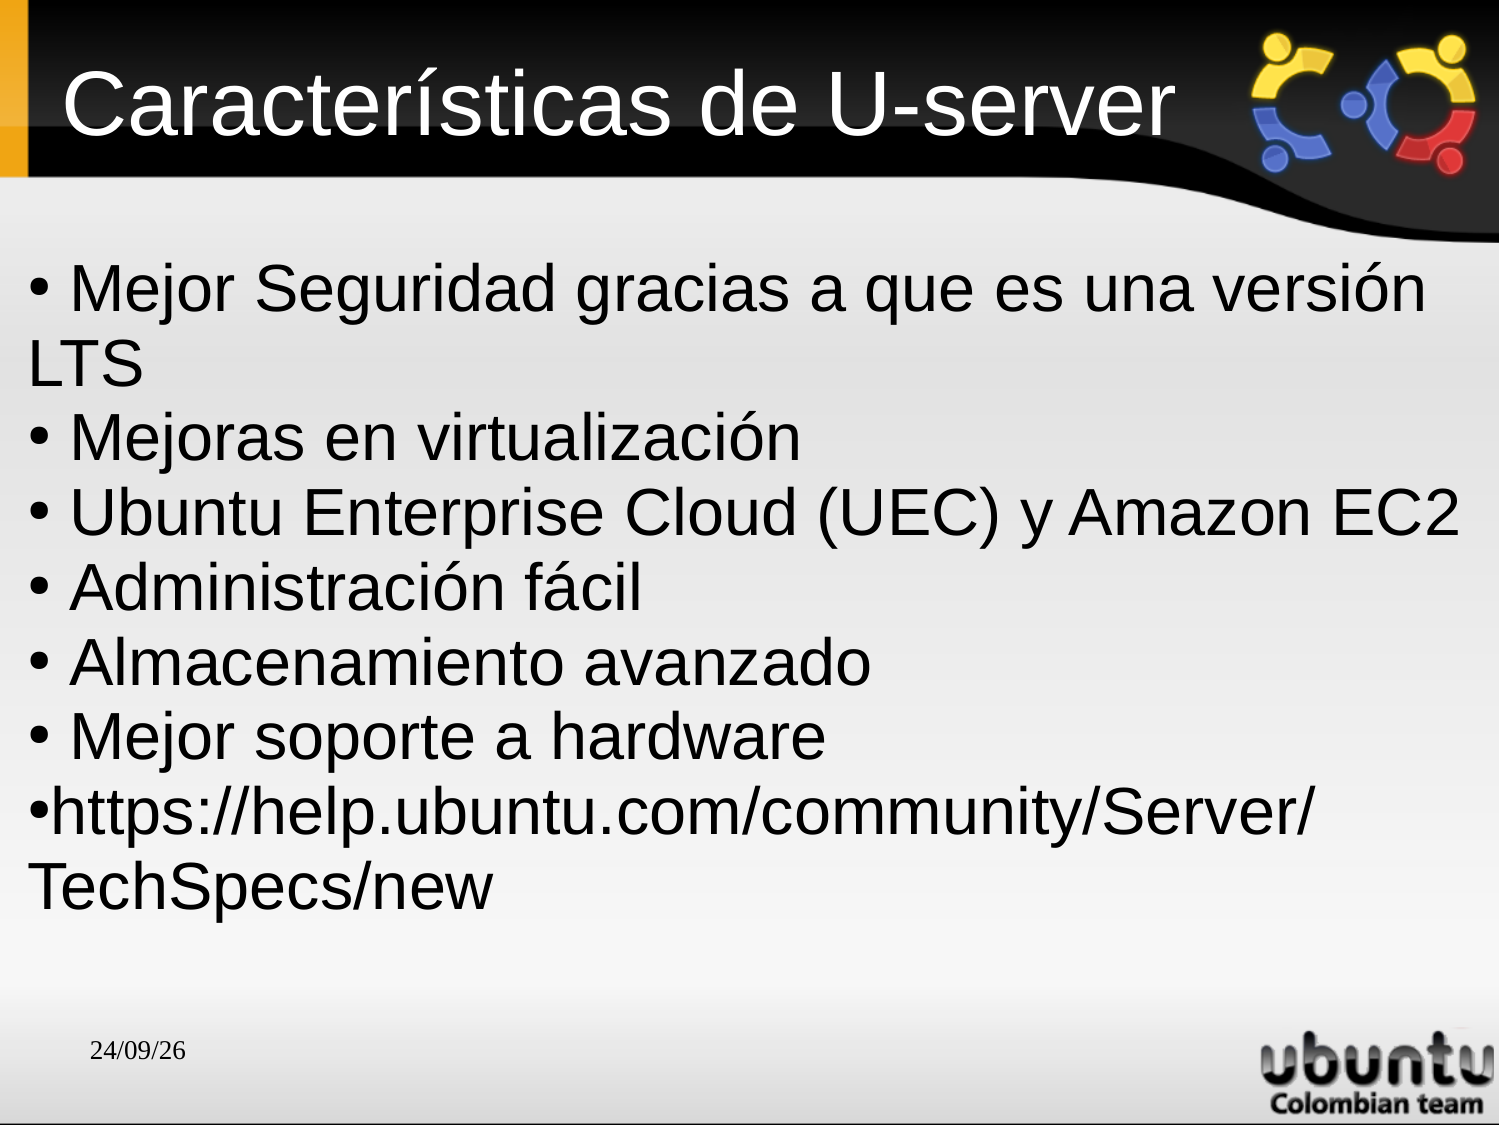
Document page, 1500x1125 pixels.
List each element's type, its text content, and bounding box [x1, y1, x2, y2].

subtitle Mejor Seguridad gracias a que es una versión LTS Mejoras en virtualización Ubuntu Enterprise Cloud (UEC) y Amazon EC2 Administración fácil Almacenamiento avanzado Mejor soporte a hardware https://help.ubuntu.com/community/Server/TechSpecs/new [27, 250, 1475, 924]
title Características de U-server [59, 29, 1182, 178]
picture [0, 0, 1499, 1125]
